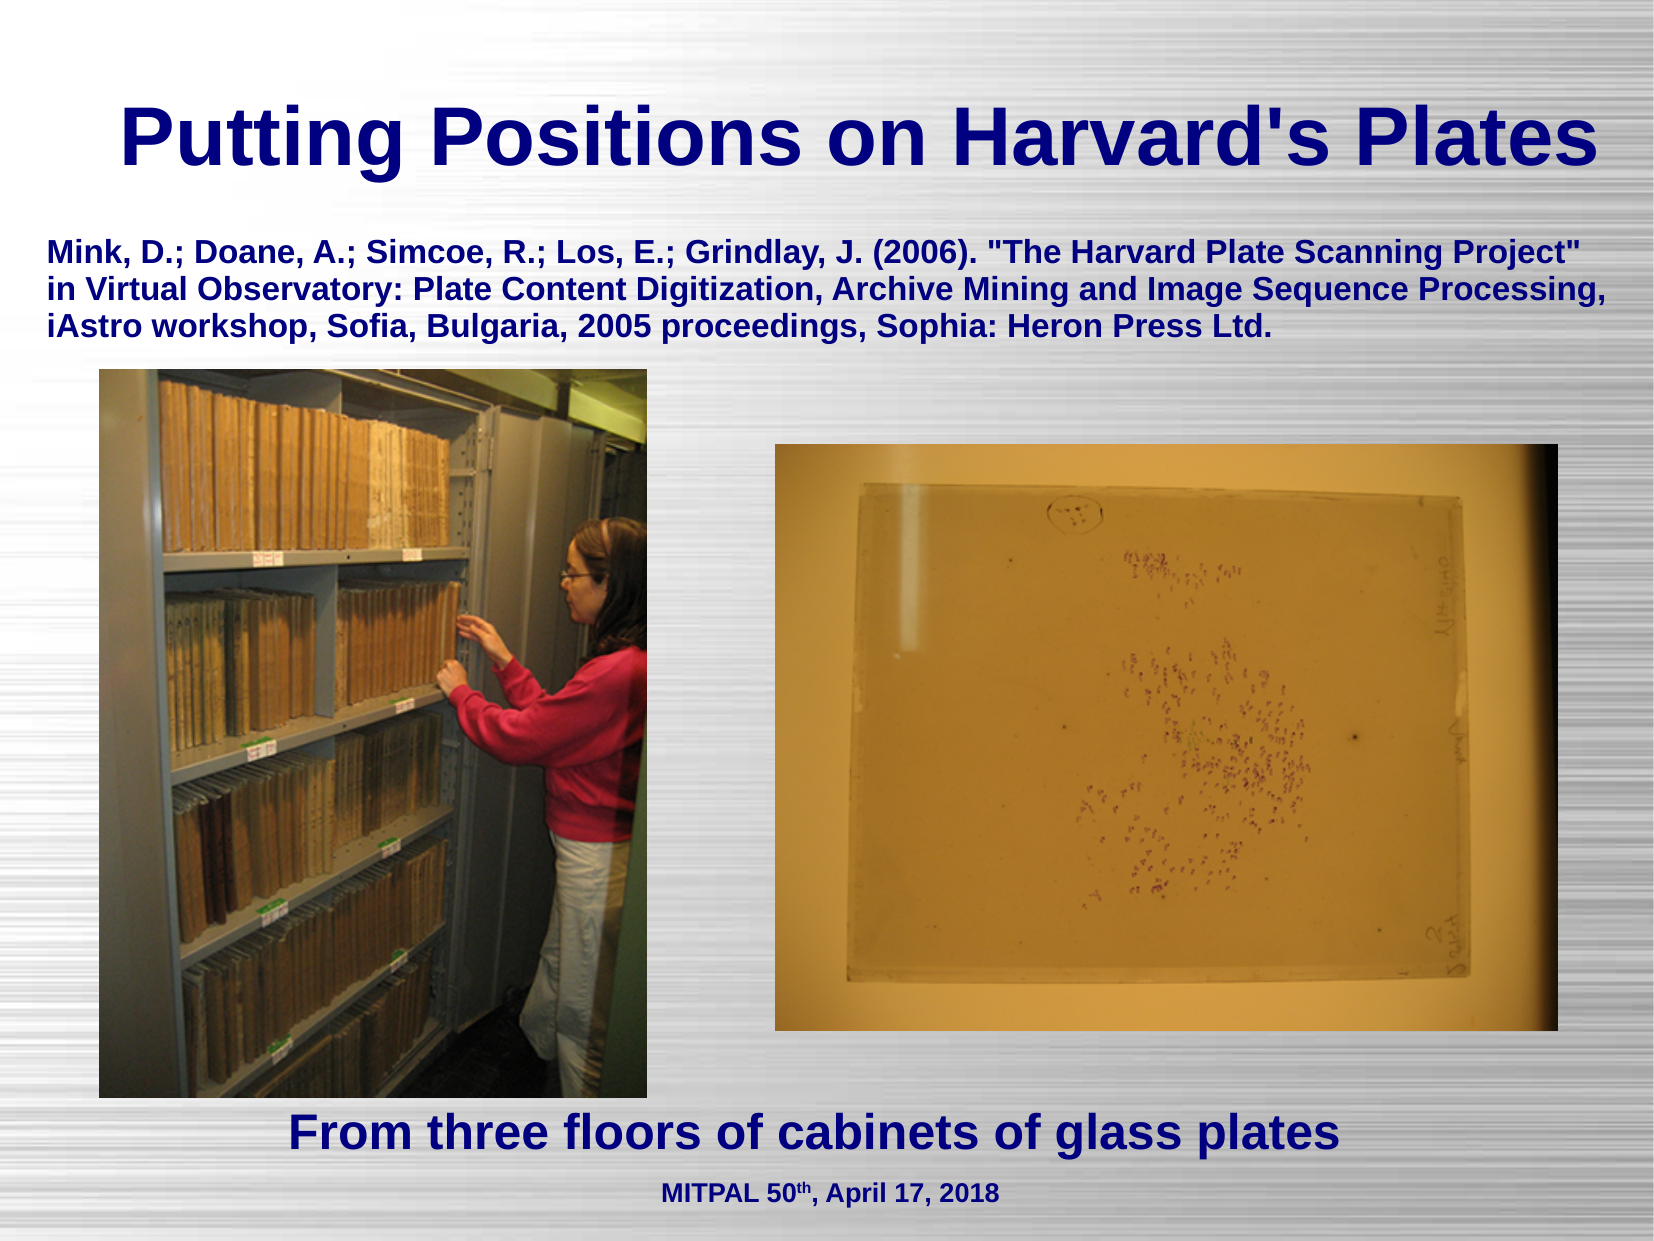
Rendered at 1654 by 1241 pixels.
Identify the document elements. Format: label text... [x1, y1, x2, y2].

text_box Putting Positions on Harvard's Plates [49, 67, 1644, 194]
picture [0, 0, 1654, 1241]
text_box MITPAL 50th, April 17, 2018 [646, 1170, 1015, 1218]
text_box From three floors of cabinets of glass plates [273, 1097, 1357, 1182]
text_box Mink, D.; Doane, A.; Simcoe, R.; Los, E.; Grindlay, J. (2006). "The Harvard Plate Scanning Project" in Virtual Observatory: Plate Content Digitization, Archive Mining and Image Sequence Processing, iAstro workshop, Sofia, Bulgaria, 2005 proceedings, Sophia: Heron Press Ltd. [31, 226, 1624, 357]
